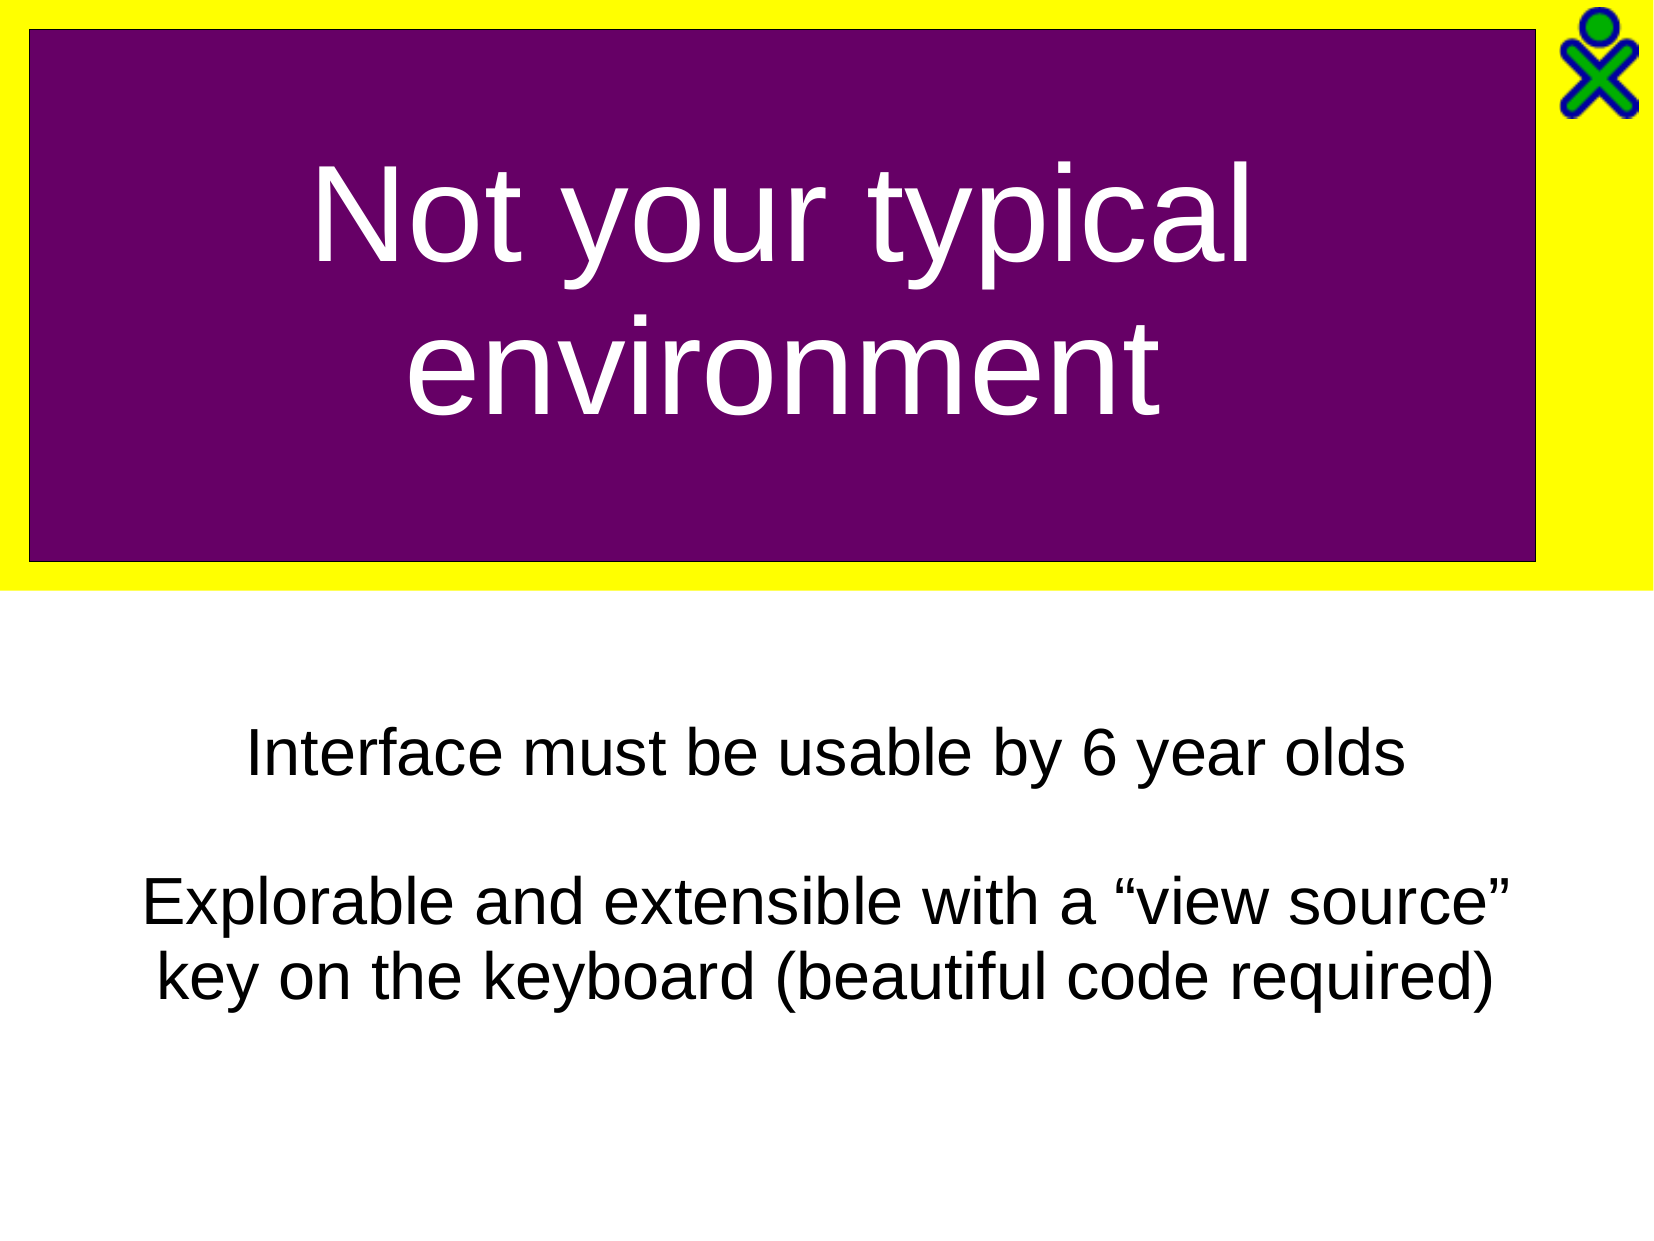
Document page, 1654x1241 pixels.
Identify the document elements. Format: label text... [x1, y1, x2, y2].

title Not your typical environment [59, 56, 1506, 525]
subtitle Interface must be usable by 6 year olds Explorable and extensible with a “view source” key on the keyboard (beautiful code required) [82, 627, 1571, 1102]
picture [1559, 7, 1639, 119]
